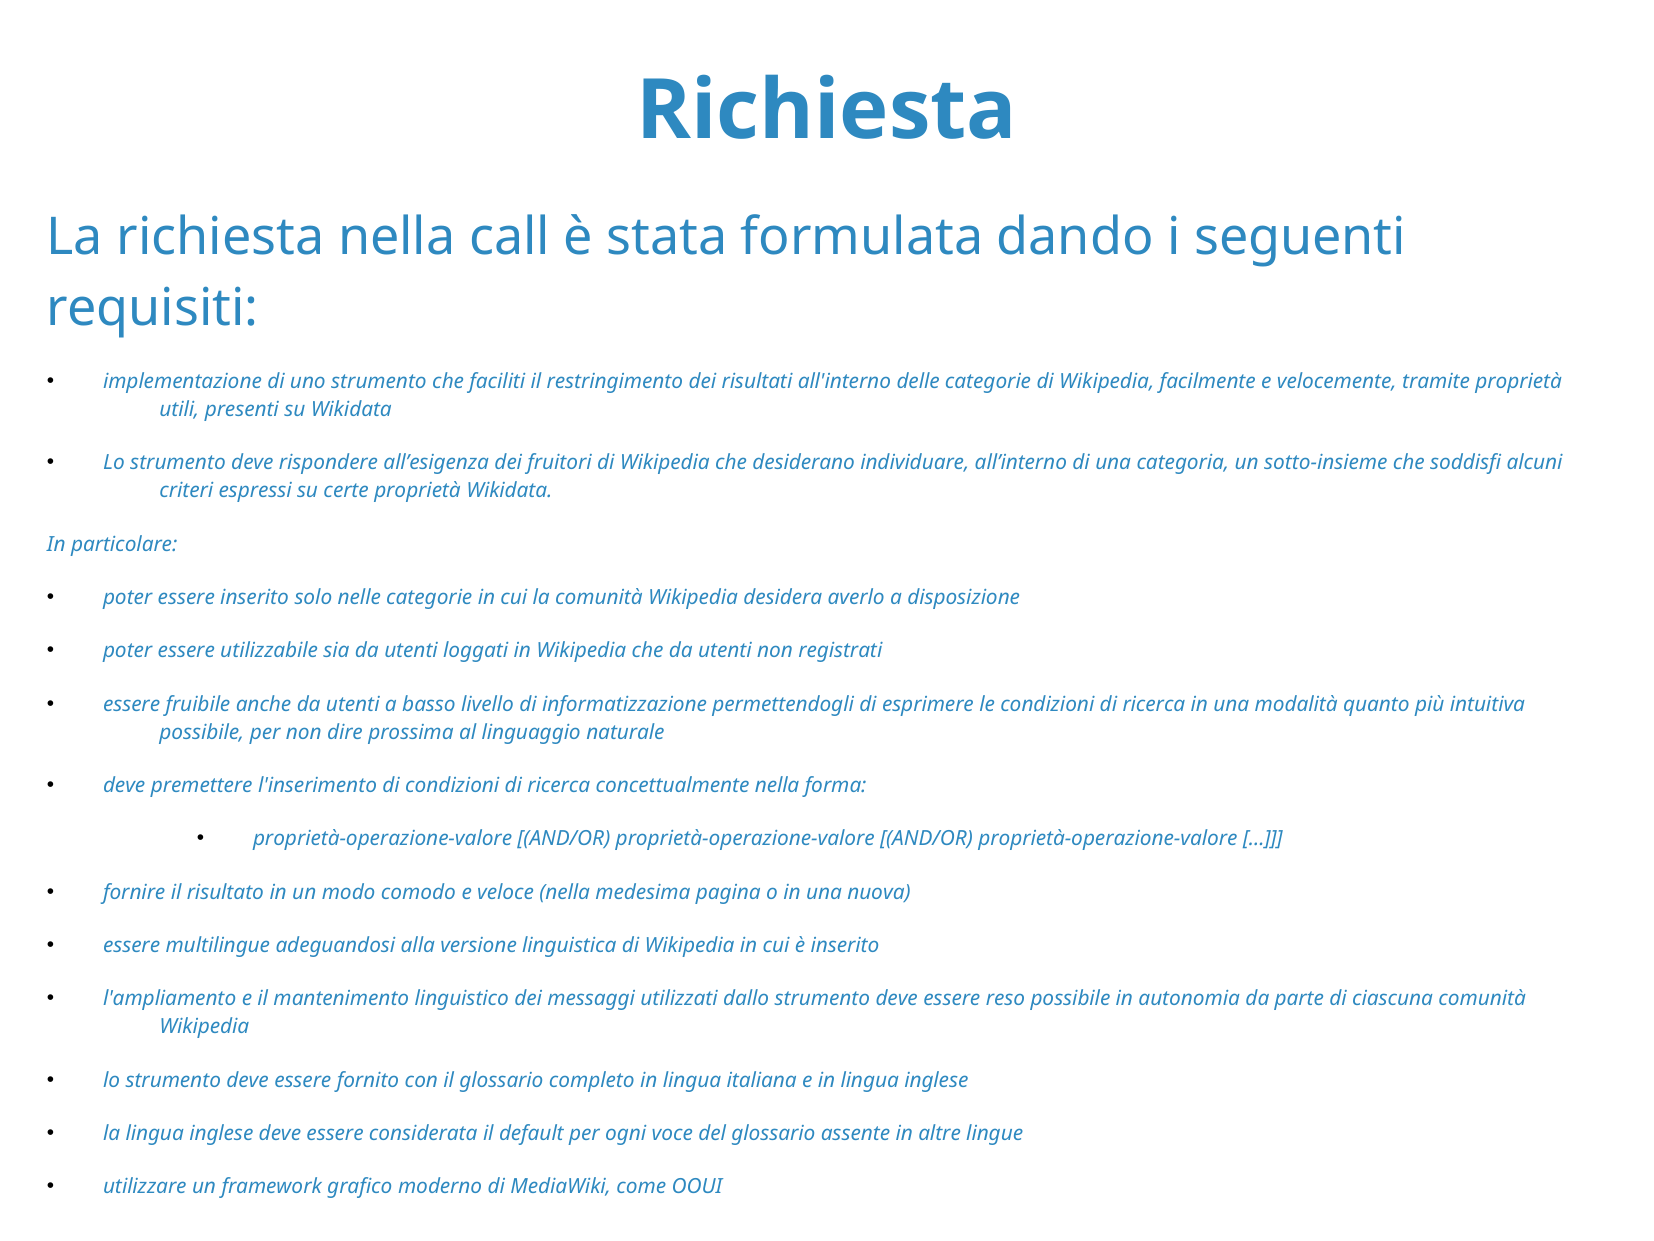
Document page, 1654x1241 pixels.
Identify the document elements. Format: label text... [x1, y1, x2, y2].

text_box Richiesta [106, 42, 1548, 191]
text_box La richiesta nella call è stata formulata dando i seguenti requisiti: implementazione di uno strumento che faciliti il restringimento dei risultati all'interno delle categorie di Wikipedia, facilmente e velocemente, tramite proprietà utili, presenti su Wikidata Lo strumento deve rispondere all’esigenza dei fruitori di Wikipedia che desiderano individuare, all’interno di una categoria, un sotto-insieme che soddisfi alcuni criteri espressi su certe proprietà Wikidata. In particolare: poter essere inserito solo nelle categorie in cui la comunità Wikipedia desidera averlo a disposizione poter essere utilizzabile sia da utenti loggati in Wikipedia che da utenti non registrati essere fruibile anche da utenti a basso livello di informatizzazione permettendogli di esprimere le condizioni di ricerca in una modalità quanto più intuitiva possibile, per non dire prossima al linguaggio naturale deve premettere l'inserimento di condizioni di ricerca concettualmente nella forma: proprietà-operazione-valore [(AND/OR) proprietà-operazione-valore [(AND/OR) proprietà-operazione-valore [...]]] fornire il risultato in un modo comodo e veloce (nella medesima pagina o in una nuova) essere multilingue adeguandosi alla versione linguistica di Wikipedia in cui è inserito l'ampliamento e il mantenimento linguistico dei messaggi utilizzati dallo strumento deve essere reso possibile in autonomia da parte di ciascuna comunità Wikipedia lo strumento deve essere fornito con il glossario completo in lingua italiana e in lingua inglese la lingua inglese deve essere considerata il default per ogni voce del glossario assente in altre lingue utilizzare un framework grafico moderno di MediaWiki, come OOUI [32, 191, 1595, 1136]
